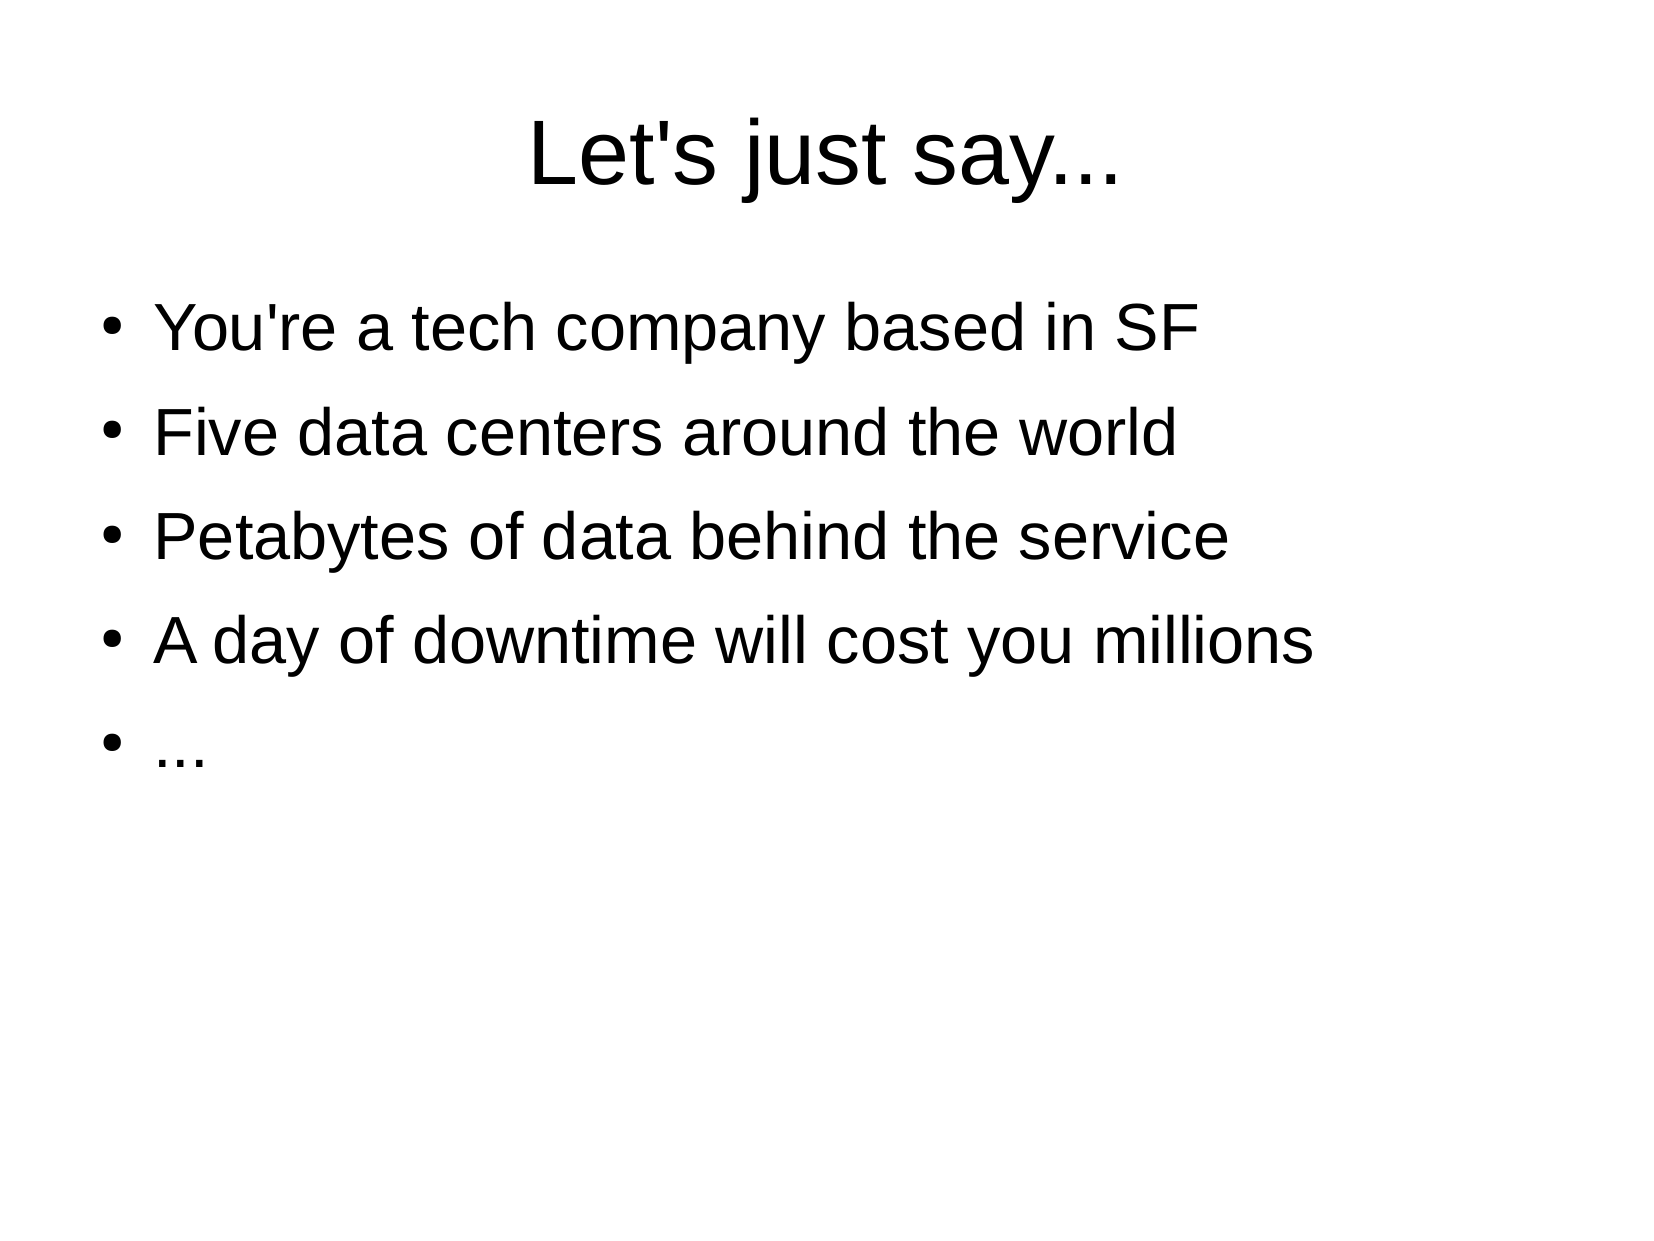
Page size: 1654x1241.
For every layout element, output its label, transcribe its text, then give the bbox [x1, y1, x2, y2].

title Let's just say... [82, 49, 1571, 257]
list You're a tech company based in SF Five data centers around the world Petabytes of data behind the service A day of downtime will cost you millions ... [82, 290, 1571, 1109]
